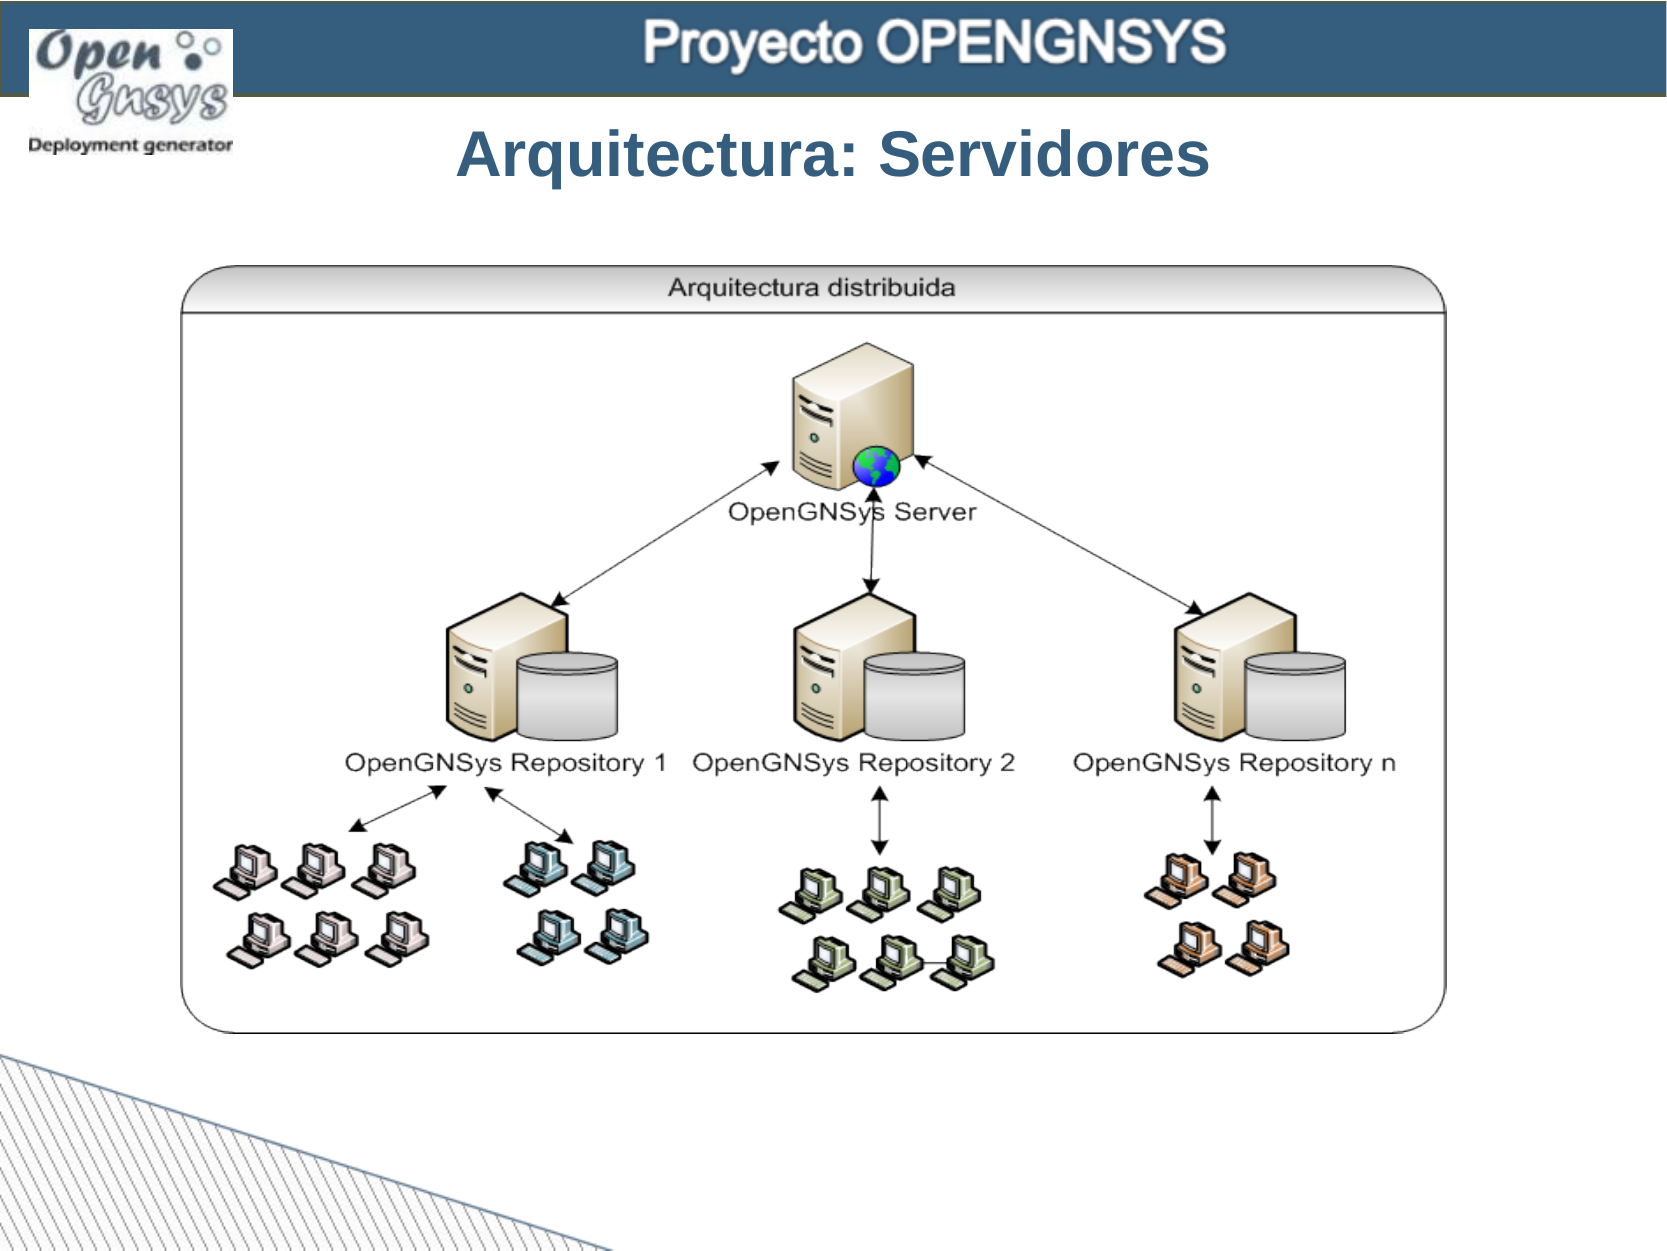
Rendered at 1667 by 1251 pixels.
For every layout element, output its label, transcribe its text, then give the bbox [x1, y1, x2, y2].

picture [0, 0, 1667, 1251]
text_box Arquitectura: Servidores [7, 118, 1660, 192]
